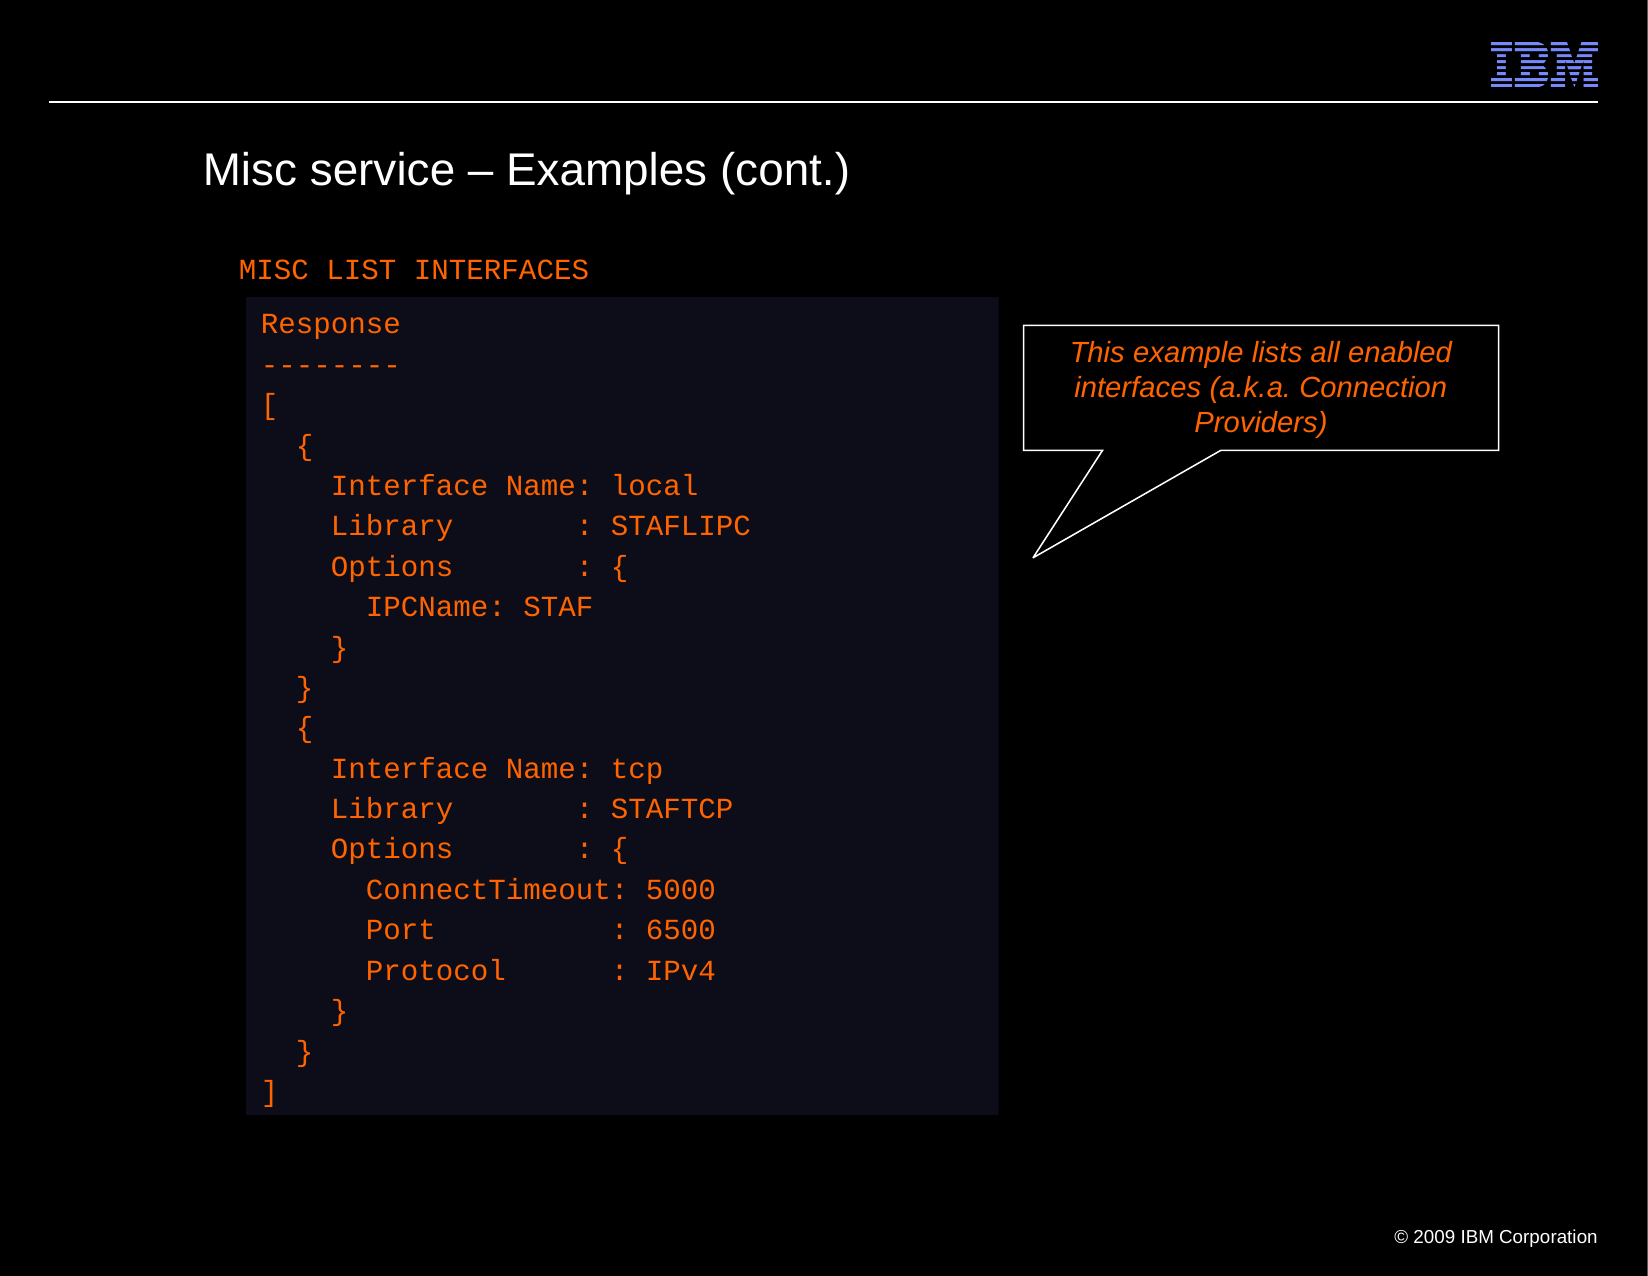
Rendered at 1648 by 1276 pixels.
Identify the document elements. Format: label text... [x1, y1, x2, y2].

text_box Response -------- [ { Interface Name: local Library : STAFLIPC Options : { IPCName: STAF } } { Interface Name: tcp Library : STAFTCP Options : { ConnectTimeout: 5000 Port : 6500 Protocol : IPv4 } } ] [246, 297, 999, 1115]
picture [1491, 42, 1598, 87]
text_box This example lists all enabled interfaces (a.k.a. Connection Providers) [1023, 325, 1499, 558]
title Misc service – Examples (cont.) [186, 137, 1648, 231]
text_box MISC LIST INTERFACES [239, 250, 1648, 286]
